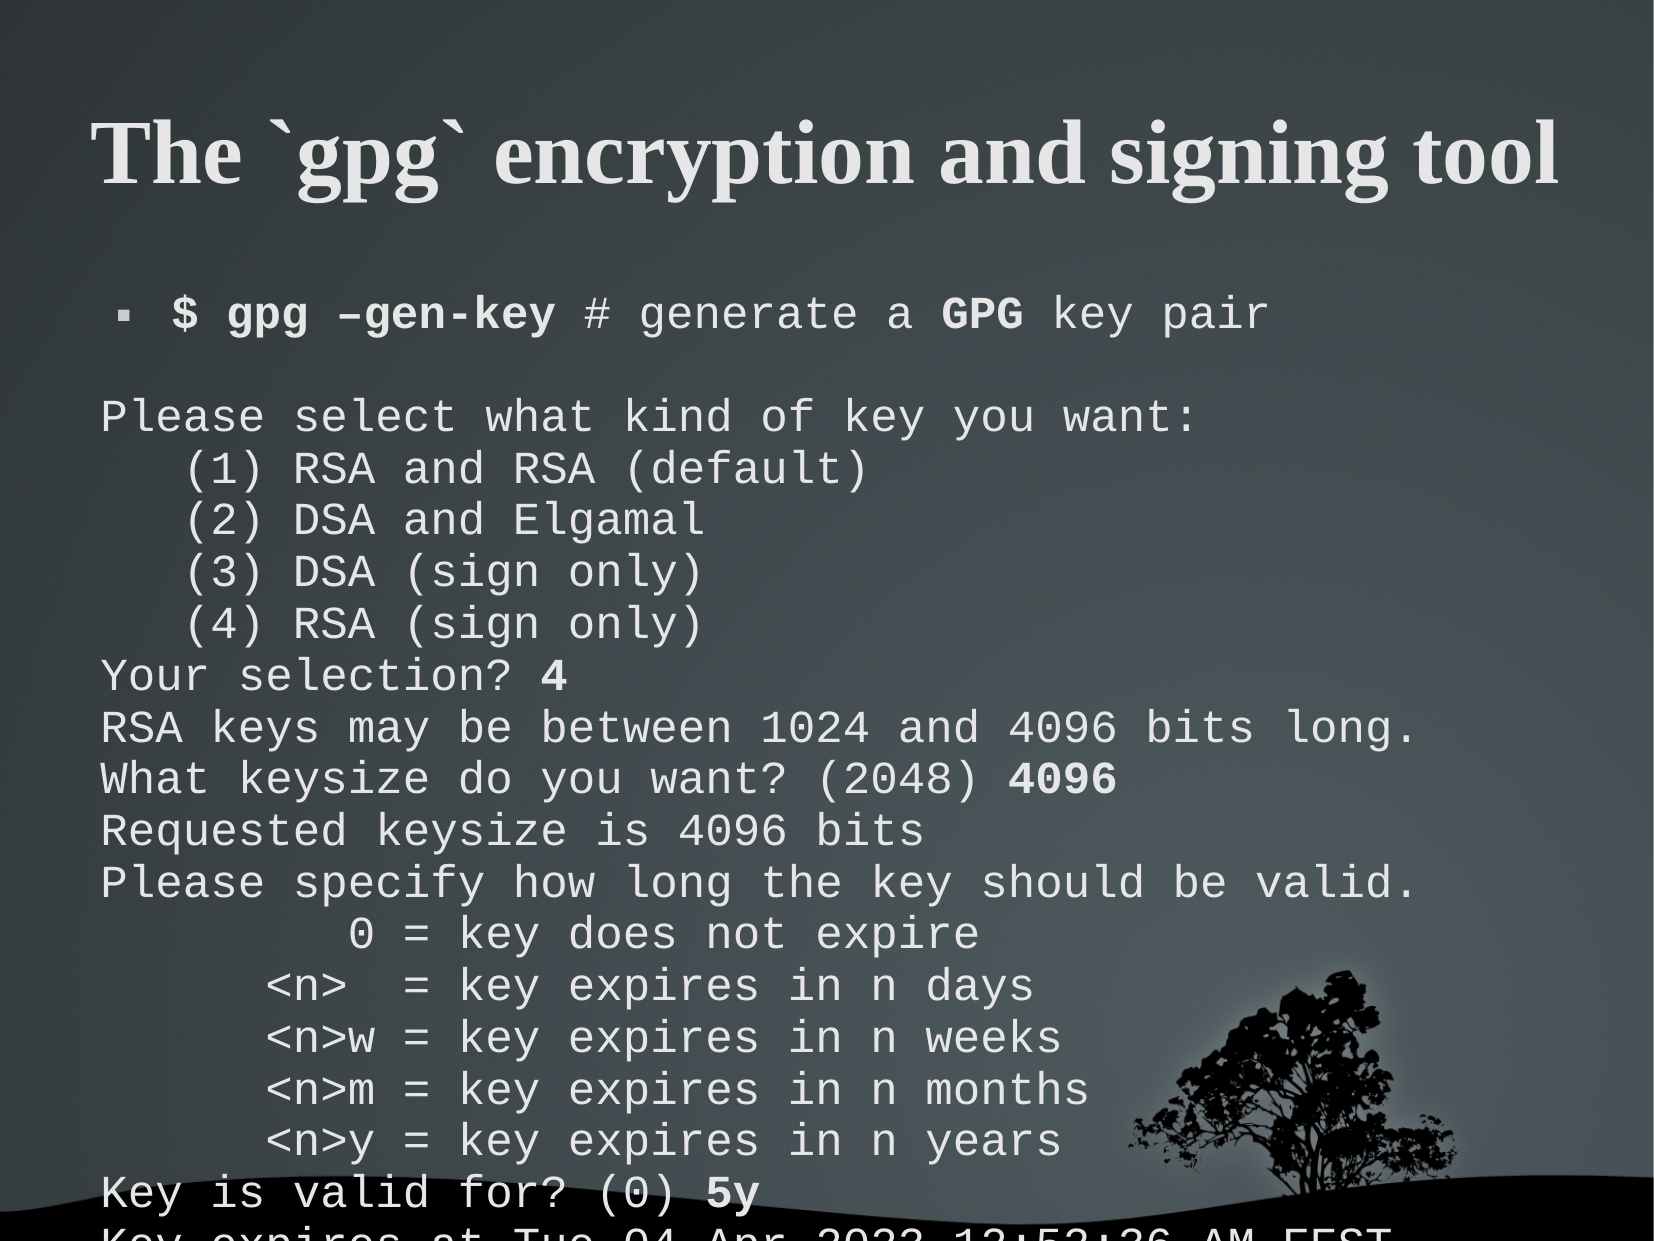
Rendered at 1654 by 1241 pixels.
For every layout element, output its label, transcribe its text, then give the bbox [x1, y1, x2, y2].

picture [438, 1237, 448, 1241]
title The `gpg` encryption and signing tool [82, 49, 1571, 257]
picture [274, 1237, 284, 1241]
picture [355, 1237, 366, 1241]
picture [135, 1237, 146, 1241]
picture [383, 1237, 394, 1241]
list $ gpg –gen-key # generate a GPG key pair Please select what kind of key you want: (1) RSA and RSA (default) (2) DSA and Elgamal (3) DSA (sign only) (4) RSA (sign only) Your selection? 4 RSA keys may be between 1024 and 4096 bits long. What keysize do you want? (2048) 4096 Requested keysize is 4096 bits Please specify how long the key should be valid. 0 = key does not expire <n> = key expires in n days <n>w = key expires in n weeks <n>m = key expires in n months <n>y = key expires in n years Key is valid for? (0) 5y Key expires at Tue 04 Apr 2023 12:52:36 AM EEST Is this correct? (y/N) y [82, 290, 1571, 1109]
picture [741, 1237, 751, 1241]
picture [1211, 1233, 1217, 1241]
picture [0, 0, 1654, 1241]
picture [716, 1233, 722, 1241]
picture [575, 1237, 586, 1241]
picture [849, 1232, 862, 1241]
picture [218, 1237, 229, 1241]
picture [629, 1232, 642, 1241]
